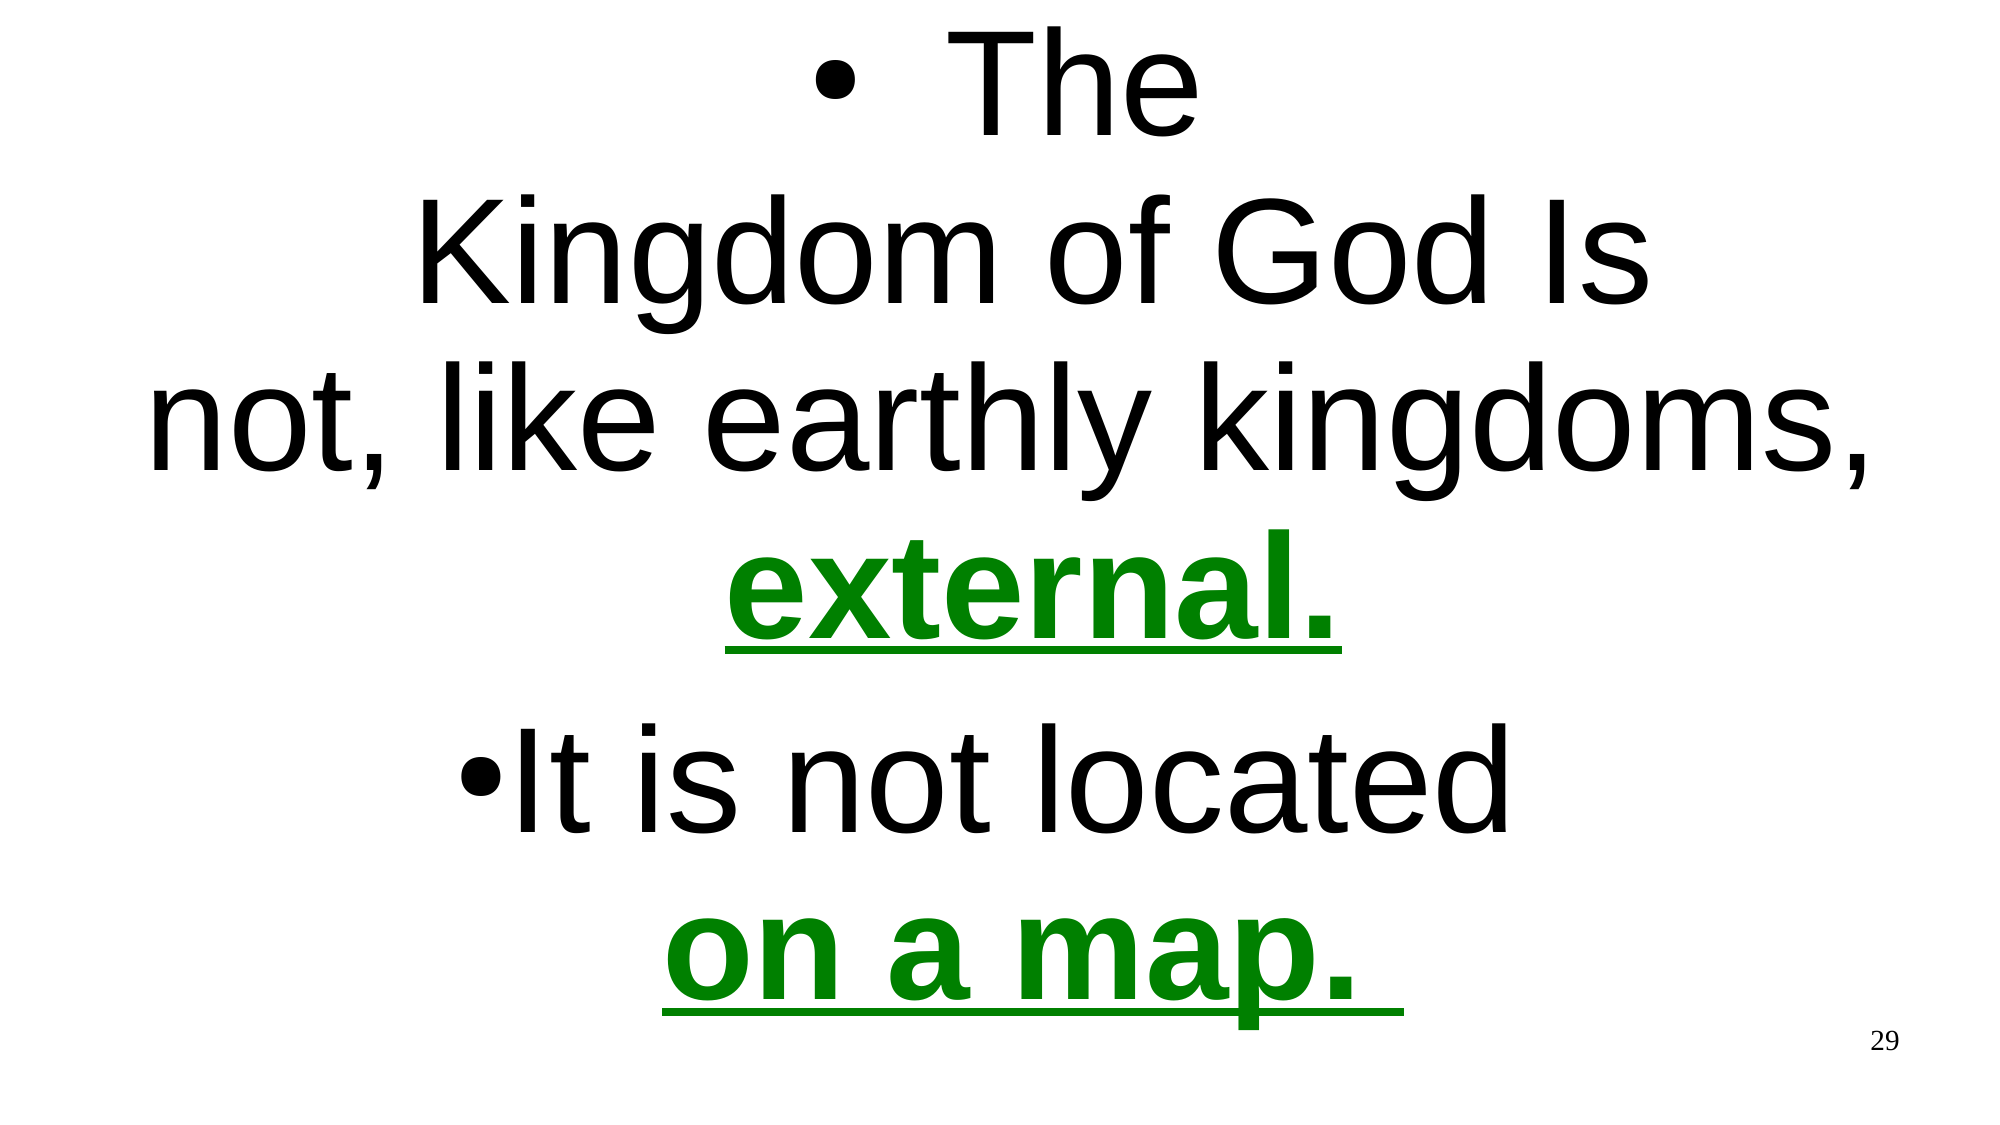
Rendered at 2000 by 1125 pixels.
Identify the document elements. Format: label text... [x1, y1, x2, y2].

list The Kingdom of God Is not, like earthly kingdoms, external. It is not located on a map. [0, 0, 1996, 1123]
